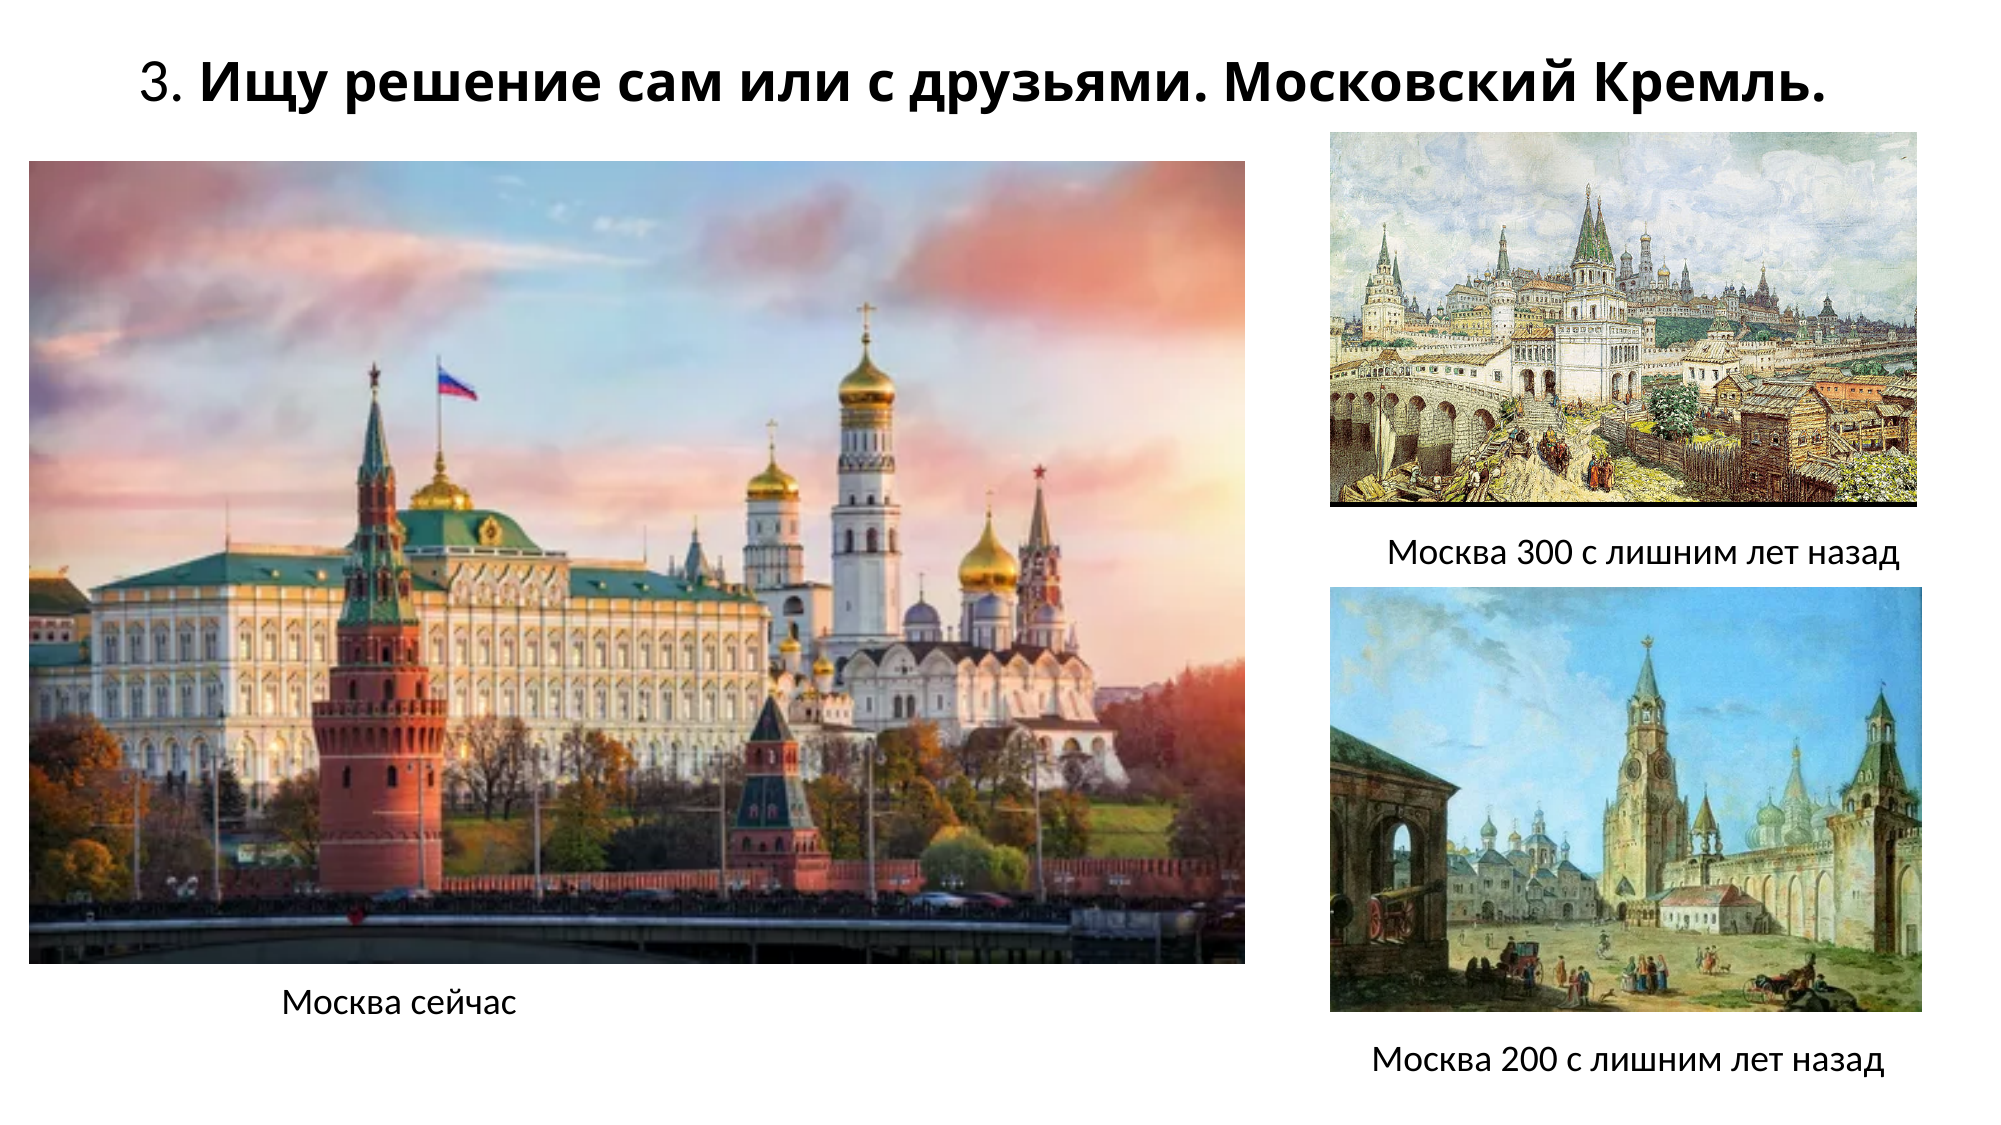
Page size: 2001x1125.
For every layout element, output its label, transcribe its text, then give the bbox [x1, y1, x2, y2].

text_box Москва сейчас [266, 969, 535, 1031]
picture [1330, 587, 1922, 1012]
picture [29, 161, 1245, 964]
picture [1330, 132, 1917, 507]
text_box Москва 300 с лишним лет назад [1371, 519, 1922, 581]
title 3. Ищу решение сам или с друзьями. Московский Кремль. [123, 38, 1849, 125]
text_box Москва 200 с лишним лет назад [1356, 1025, 1907, 1087]
